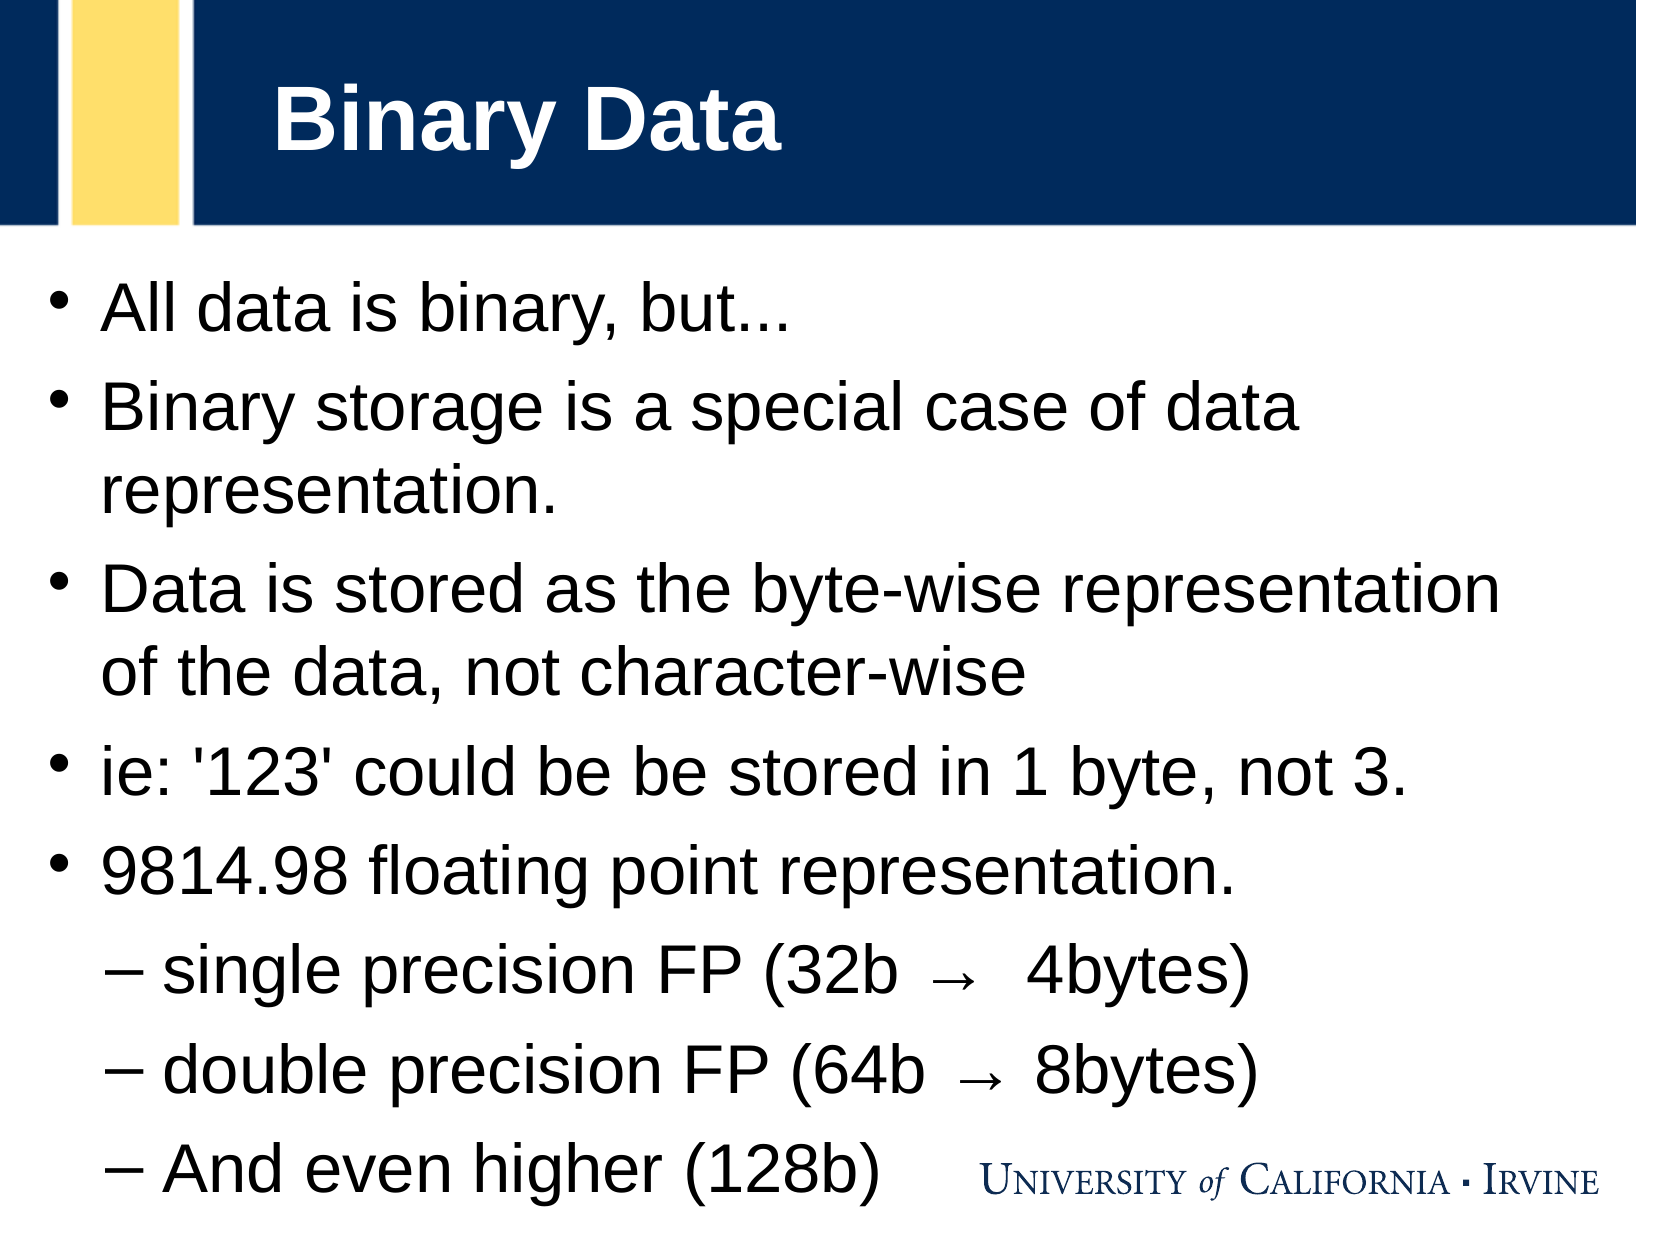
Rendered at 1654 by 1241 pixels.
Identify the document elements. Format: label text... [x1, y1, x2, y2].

subtitle [39, 268, 1615, 1130]
text_box All data is binary, but... Binary storage is a special case of data representation. Data is stored as the byte-wise representation of the data, not character-wise ie: '123' could be be stored in 1 byte, not 3. 9814.98 floating point representation. single precision FP (32b → 4bytes) double precision FP (64b → 8bytes) And even higher (128b) [15, 255, 1591, 1117]
picture [0, 0, 1636, 1241]
title Binary Data [257, 0, 1654, 228]
